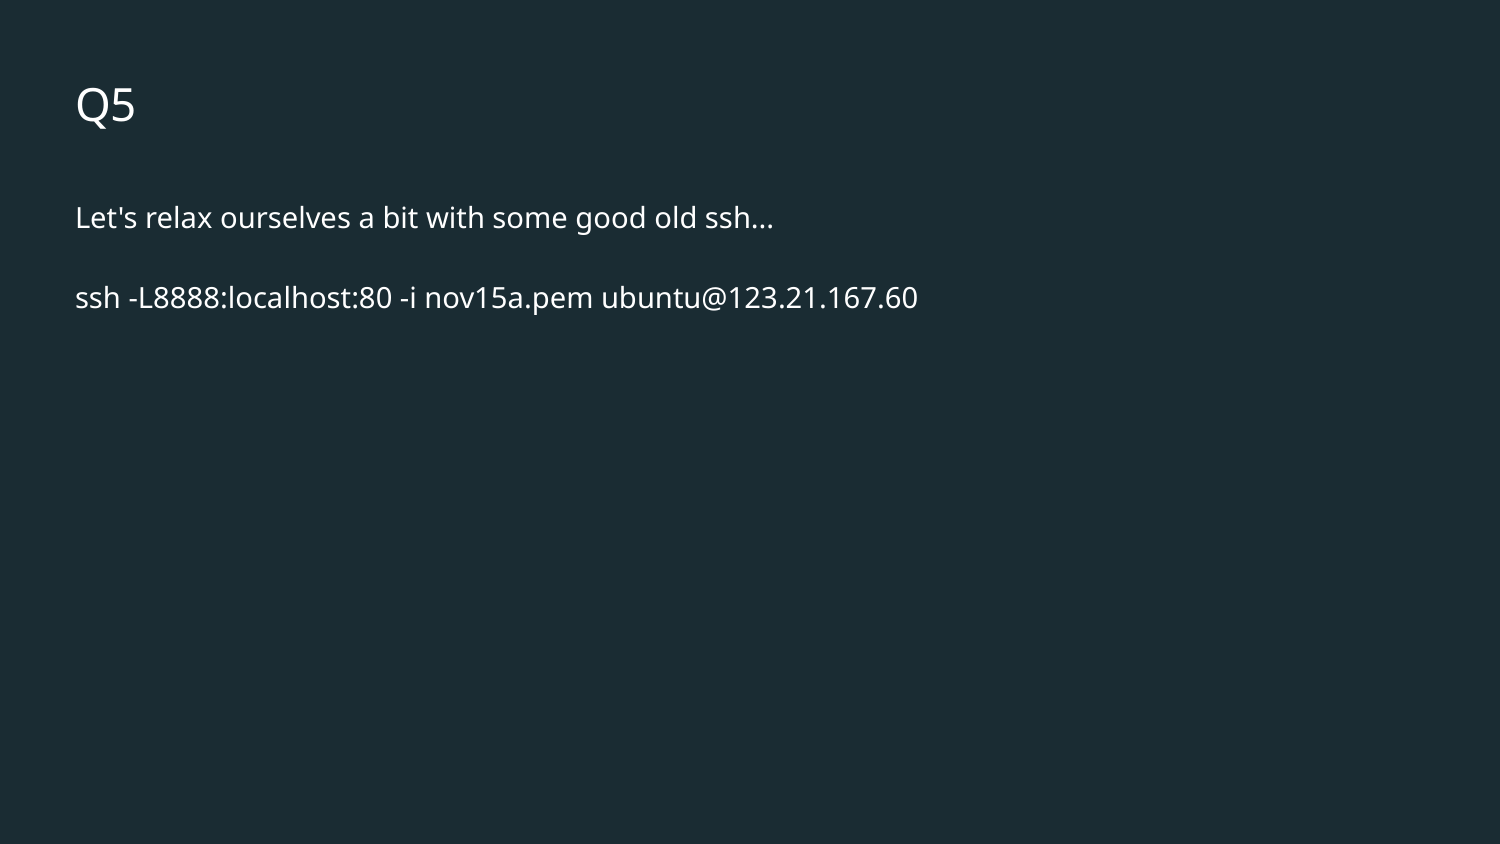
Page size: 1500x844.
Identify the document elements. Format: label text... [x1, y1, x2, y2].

list Let's relax ourselves a bit with some good old ssh... ssh -L8888:localhost:80 -i nov15a.pem ubuntu@123.21.167.60 [75, 197, 1425, 687]
title Q5 [75, 33, 1425, 175]
